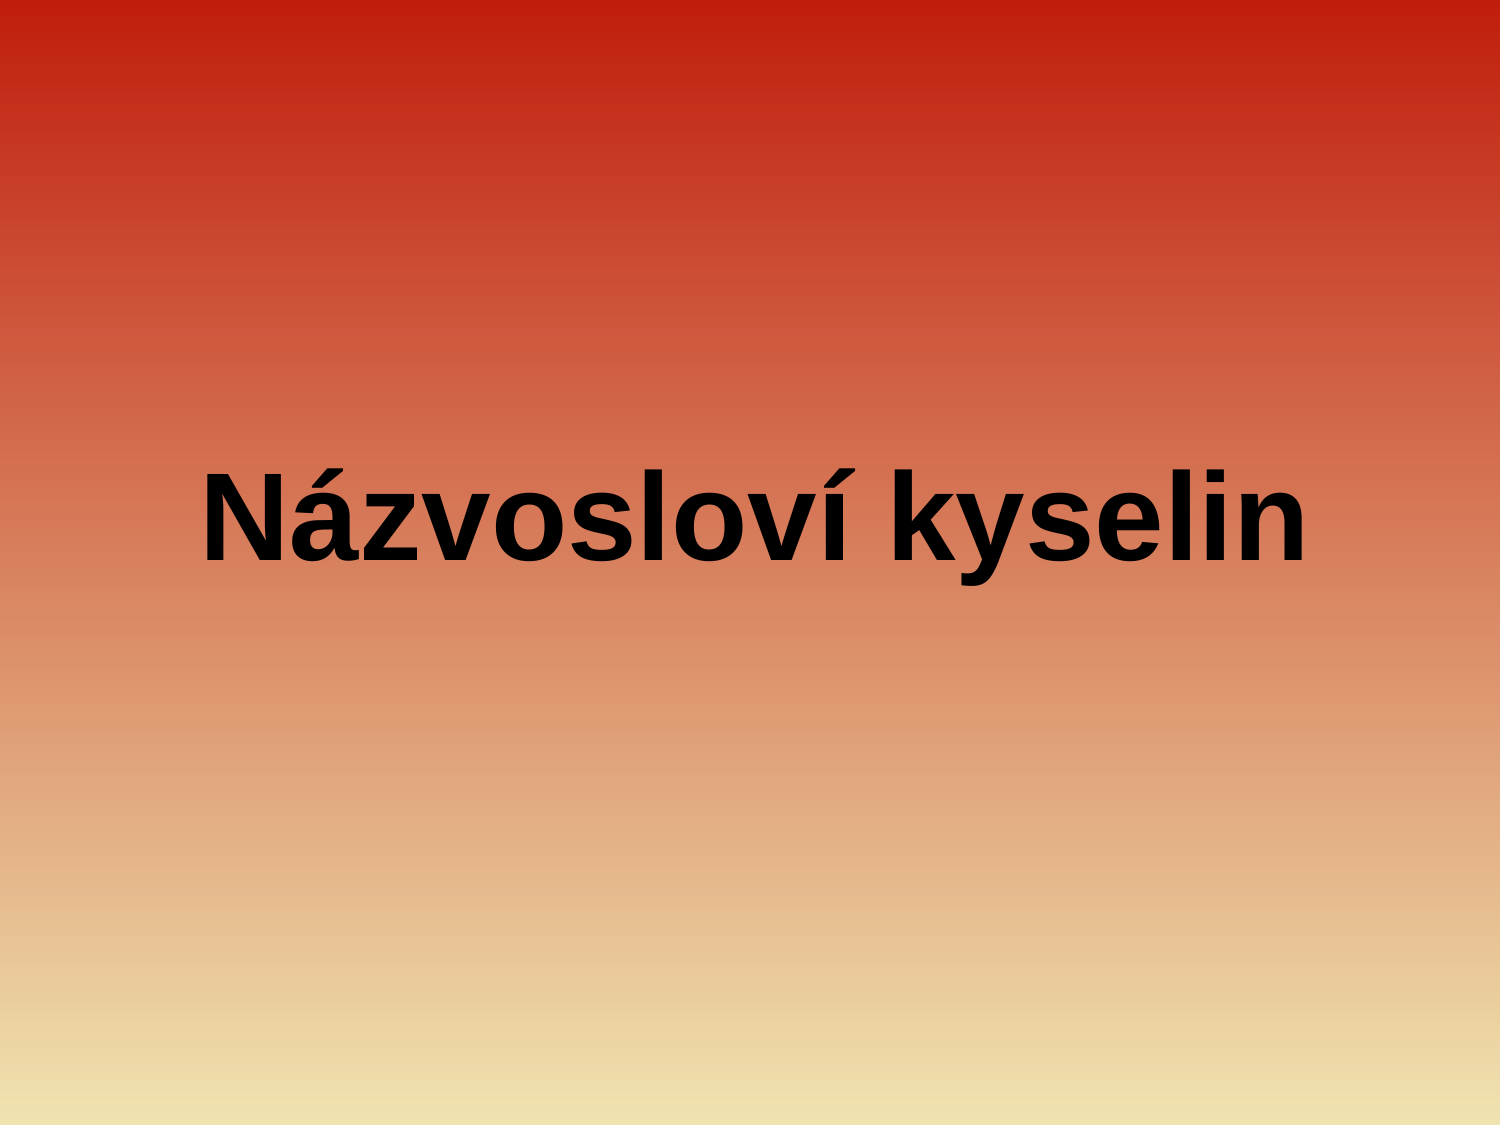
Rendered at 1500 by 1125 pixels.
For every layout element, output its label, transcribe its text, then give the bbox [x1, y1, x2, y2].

title Názvosloví kyselin [75, 45, 1436, 977]
